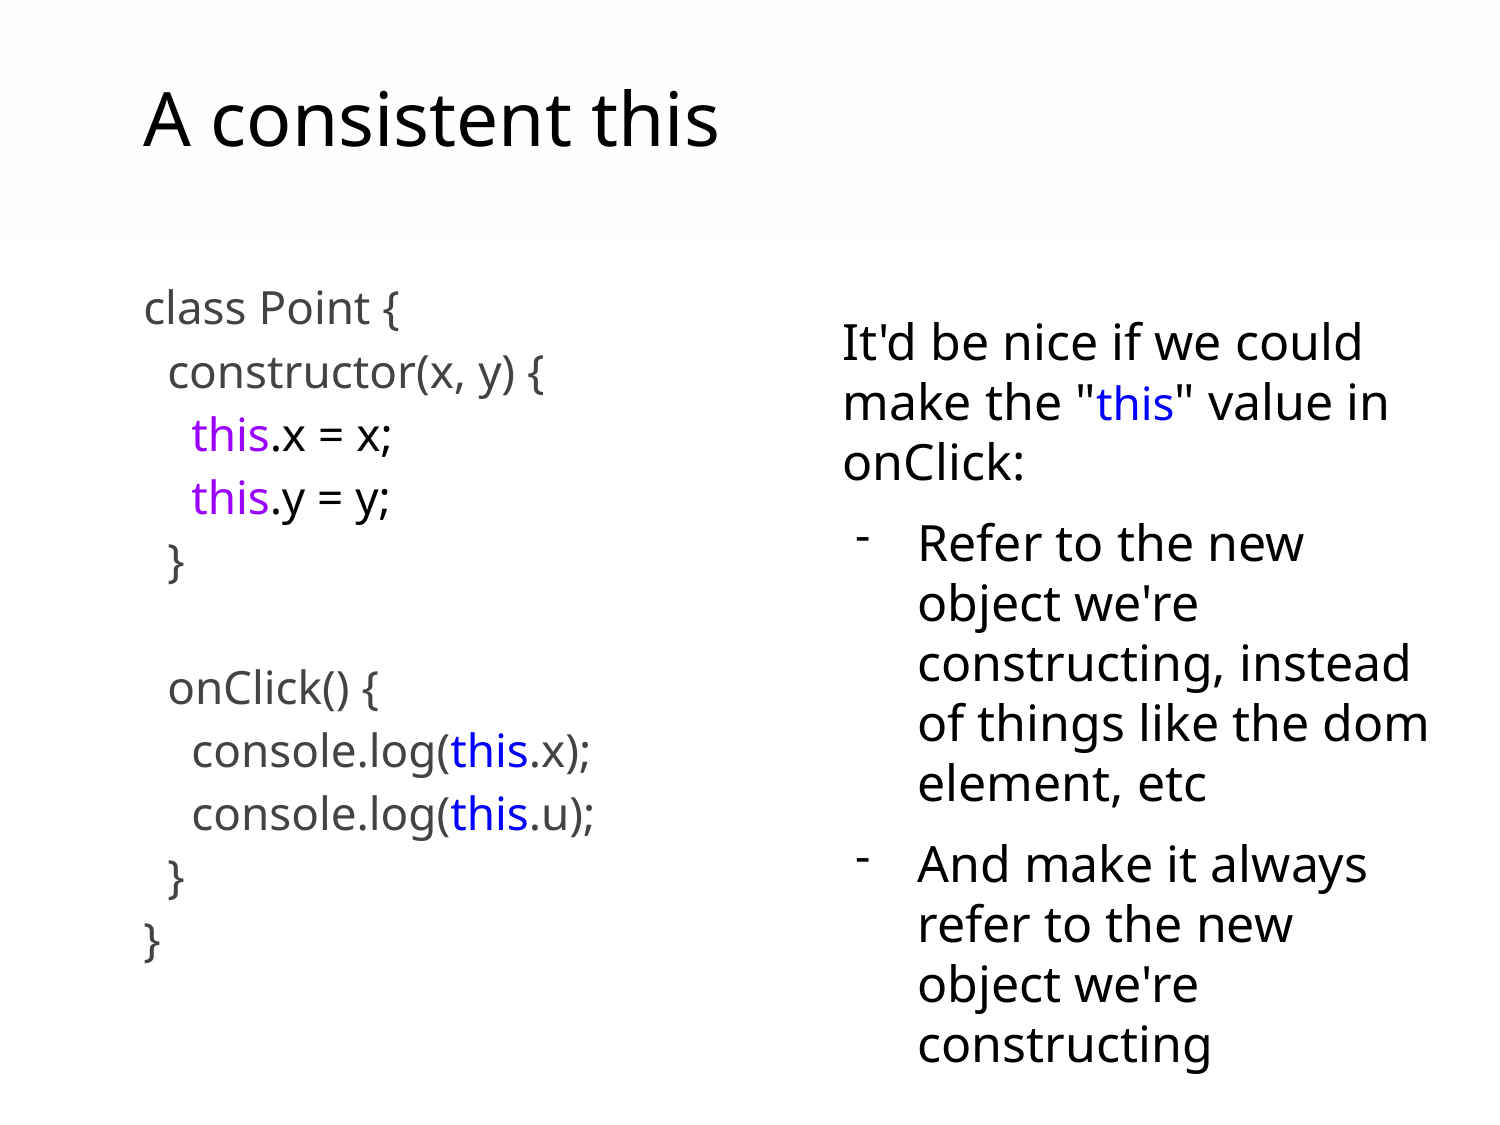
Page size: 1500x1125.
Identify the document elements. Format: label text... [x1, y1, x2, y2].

text_box It'd be nice if we could make the "this" value in onClick: Refer to the new object we're constructing, instead of things like the dom element, etc And make it always refer to the new object we're constructing [827, 295, 1447, 799]
list class Point { constructor(x, y) { this.x = x; this.y = y; } onClick() { console.log(this.x); console.log(this.u); } } [128, 255, 828, 1004]
title A consistent this [128, 56, 1372, 183]
